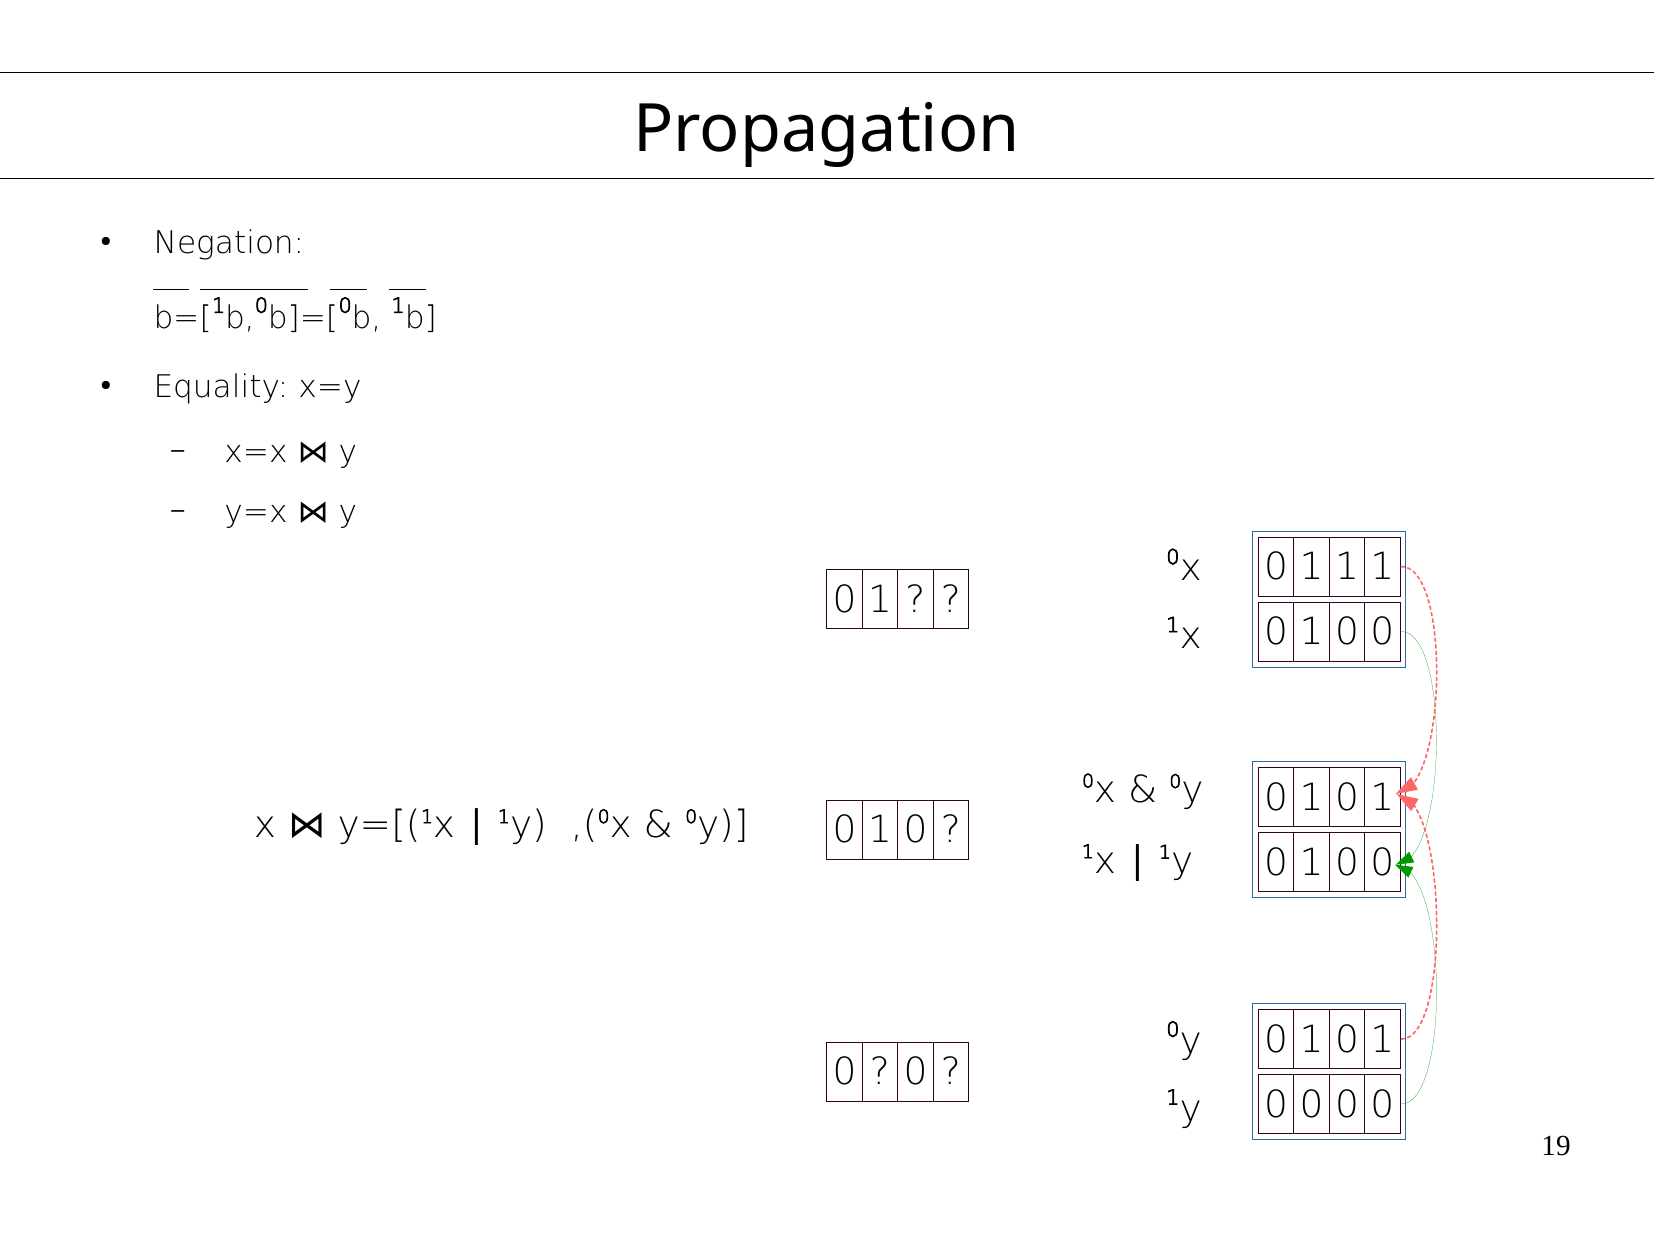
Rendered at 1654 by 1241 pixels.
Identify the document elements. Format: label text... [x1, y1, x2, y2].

text_box 1 [1293, 537, 1329, 597]
text_box 1 [1293, 602, 1329, 662]
text_box 1 [862, 800, 897, 860]
text_box 1 [1364, 537, 1401, 597]
text_box ? [933, 1042, 969, 1102]
text_box 0 [1258, 602, 1293, 662]
text_box 1 [1329, 537, 1364, 597]
text_box 1 [1293, 767, 1329, 827]
text_box 1 [1364, 767, 1401, 827]
text_box 0 [1329, 832, 1364, 892]
text_box 1x [1151, 602, 1218, 668]
text_box ? [862, 1042, 897, 1102]
text_box ? [897, 569, 933, 629]
text_box 0 [1258, 1074, 1293, 1134]
text_box 0 [826, 1042, 862, 1102]
text_box 0 [1364, 1074, 1401, 1134]
text_box 0 [1258, 537, 1293, 597]
text_box 0 [897, 1042, 933, 1102]
text_box 0 [1329, 602, 1364, 662]
text_box 0x [1151, 534, 1218, 600]
text_box 0 [1258, 832, 1293, 892]
text_box 0 [1329, 1074, 1364, 1134]
text_box 0 [1329, 767, 1364, 827]
text_box 1 [1293, 1009, 1329, 1069]
text_box x ⋈ y=[(1x ∣ 1y) ,(0x & 0y)] [253, 803, 786, 851]
text_box 0 [897, 800, 933, 860]
text_box 0 [826, 800, 862, 860]
text_box 0y [1151, 1007, 1218, 1073]
text_box ? [933, 800, 969, 860]
text_box 0 [826, 569, 862, 629]
list Negation: b=[1b,0b]=[0b, 1b] Equality: x=y x=x ⋈ y y=x ⋈ y [82, 224, 1241, 1193]
text_box 0 [1293, 1074, 1329, 1134]
text_box 0 [1364, 832, 1401, 892]
text_box 1 [862, 569, 897, 629]
text_box Propagation [0, 72, 1654, 166]
text_box 1 [1293, 832, 1329, 892]
text_box 0 [1329, 1009, 1364, 1069]
text_box 0 [1258, 767, 1293, 827]
text_box 1y [1151, 1075, 1218, 1141]
text_box ? [933, 569, 969, 629]
text_box 0 [1364, 602, 1401, 662]
text_box 0x & 0y [1082, 767, 1229, 833]
text_box 1 [1364, 1009, 1401, 1069]
text_box 0 [1258, 1009, 1293, 1069]
text_box 1x ∣ 1y [1081, 838, 1229, 904]
